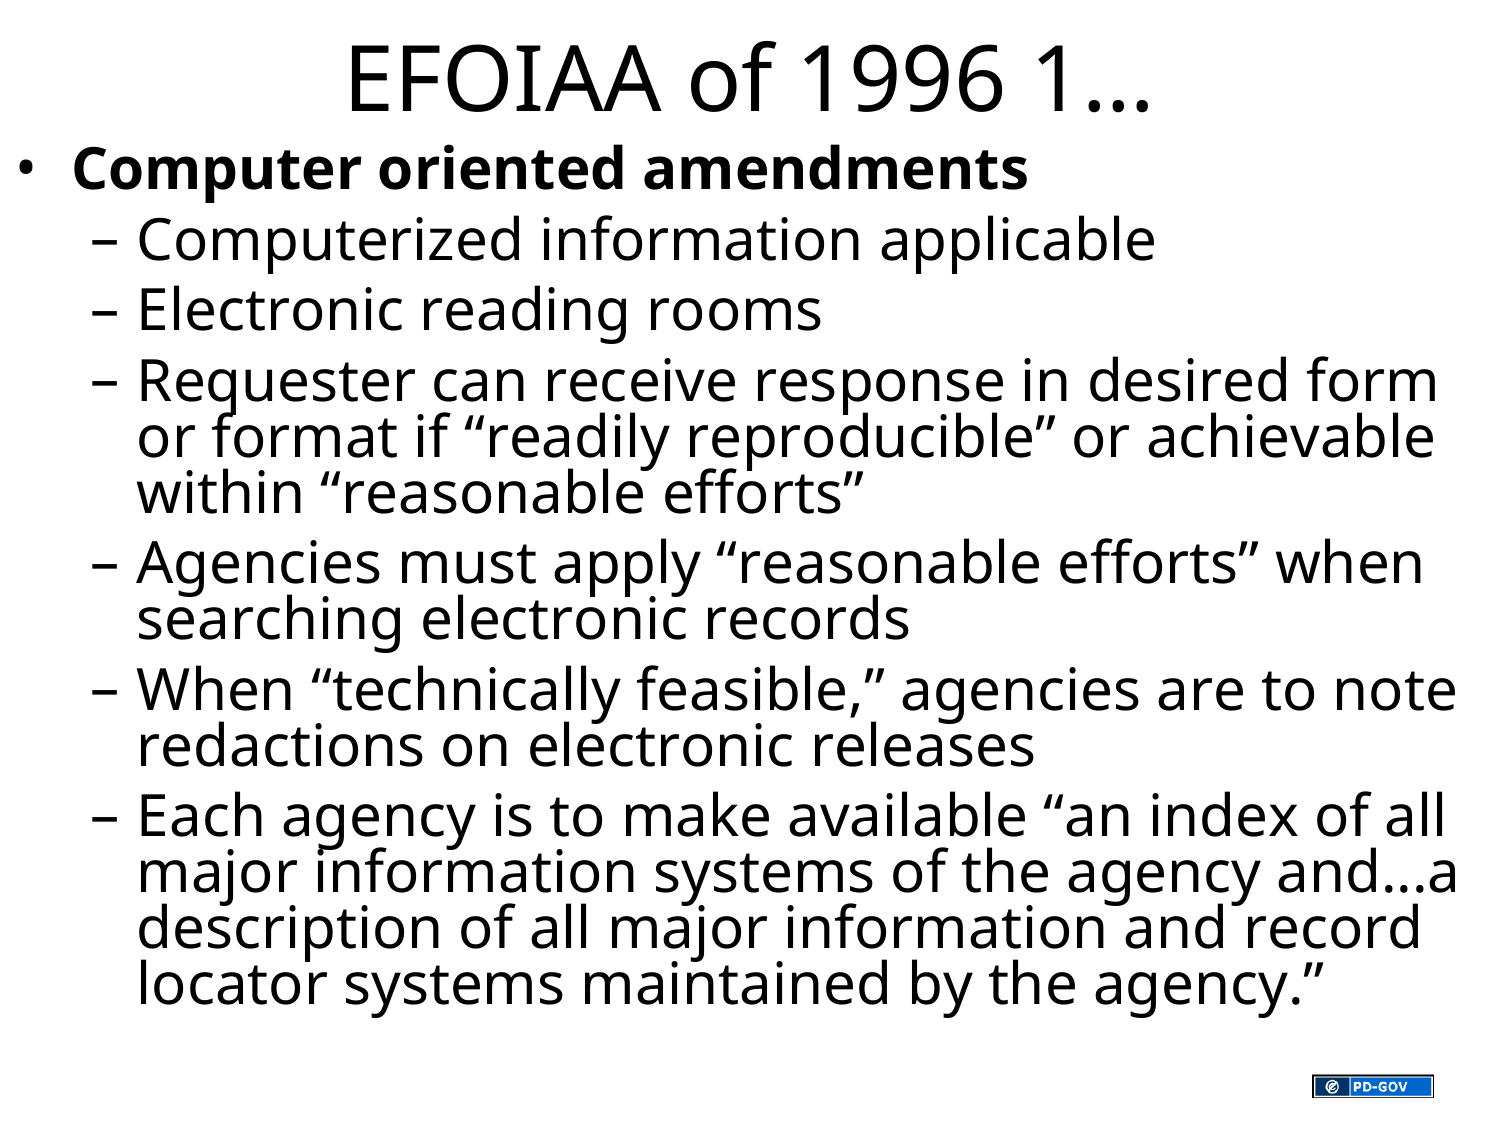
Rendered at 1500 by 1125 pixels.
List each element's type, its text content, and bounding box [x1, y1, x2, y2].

picture [1312, 1074, 1434, 1098]
list Computer oriented amendments Computerized information applicable Electronic reading rooms Requester can receive response in desired form or format if “readily reproducible” or achievable within “reasonable efforts” Agencies must apply “reasonable efforts” when searching electronic records When “technically feasible,” agencies are to note redactions on electronic releases Each agency is to make available “an index of all major information systems of the agency and...a description of all major information and record locator systems maintained by the agency.” [0, 137, 1500, 1125]
title EFOIAA of 1996 1… [112, 0, 1388, 137]
